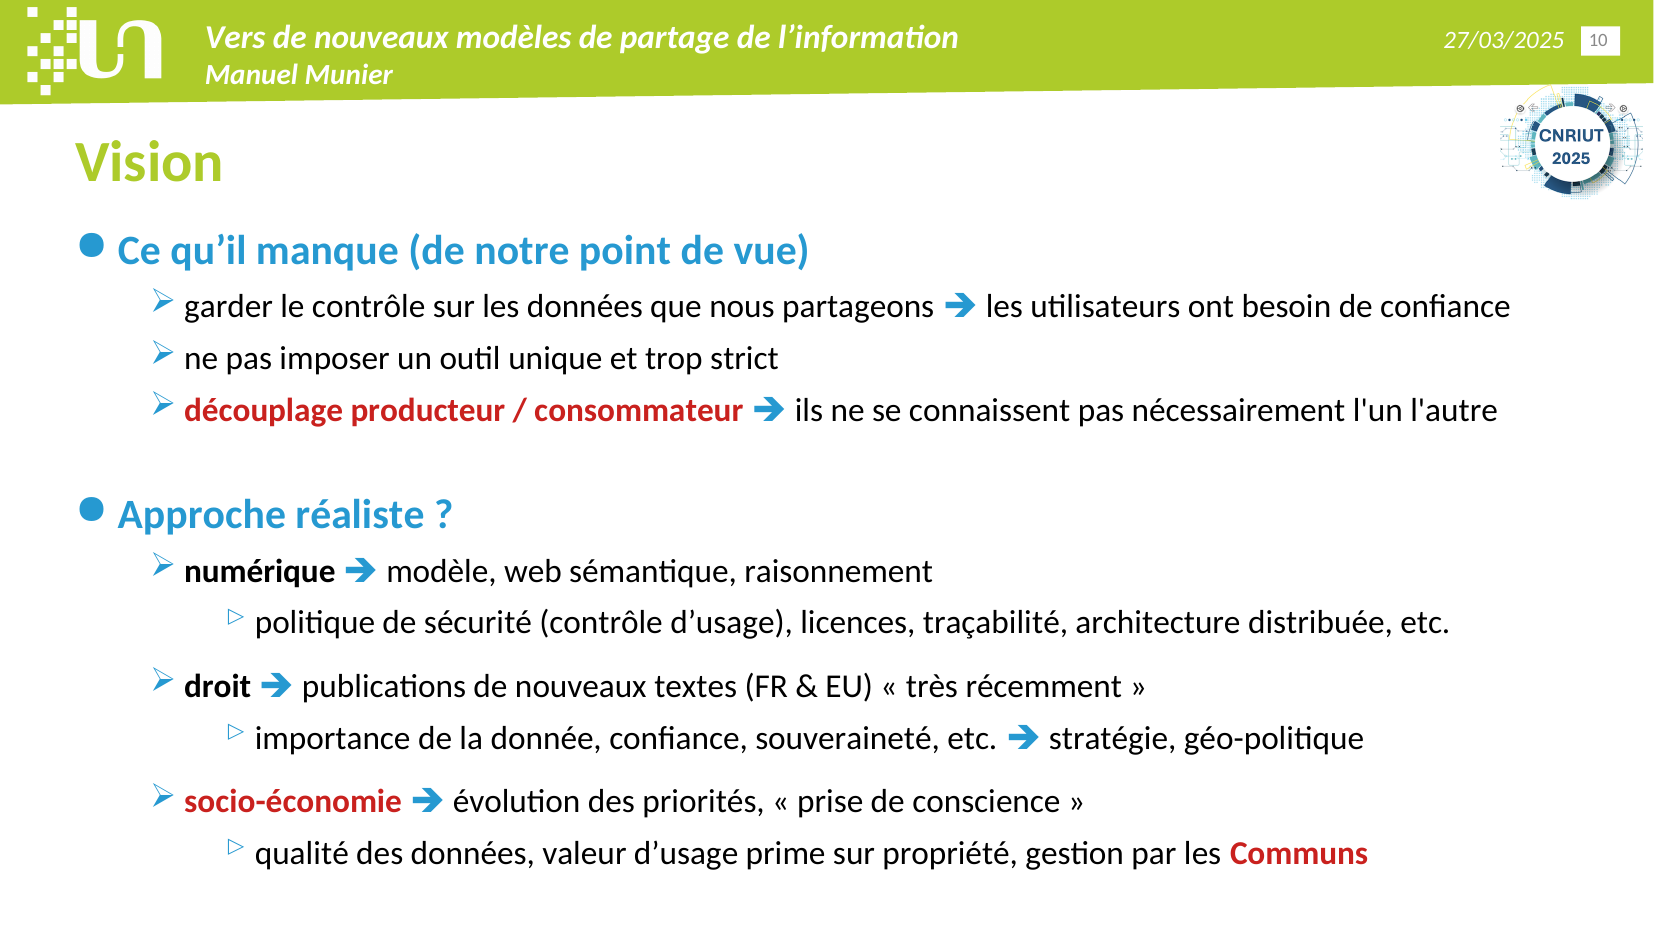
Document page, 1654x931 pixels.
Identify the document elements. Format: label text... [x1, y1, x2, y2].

text_box [0, 0, 1654, 105]
text_box Vers de nouveaux modèles de partage de l’information Manuel Munier [190, 7, 1187, 99]
text_box Vision Ce qu’il manque (de notre point de vue) garder le contrôle sur les données que nous partageons ➔ les utilisateurs ont besoin de confiance ne pas imposer un outil unique et trop strict découplage producteur / consommateur ➔ ils ne se connaissent pas nécessairement l'un l'autre Approche réaliste ? numérique ➔ modèle, web sémantique, raisonnement politique de sécurité (contrôle d’usage), licences, traçabilité, architecture distribuée, etc. droit ➔ publications de nouveaux textes (FR & EU) « très récemment » importance de la donnée, confiance, souveraineté, etc. ➔ stratégie, géo-politique socio-économie ➔ évolution des priorités, « prise de conscience » qualité des données, valeur d’usage prime sur propriété, gestion par les Communs [60, 115, 1602, 879]
picture [20, 0, 167, 101]
text_box <numéro> [1236, 14, 1623, 65]
text_box 27/03/2025 [1175, 16, 1580, 62]
picture [1500, 84, 1643, 201]
